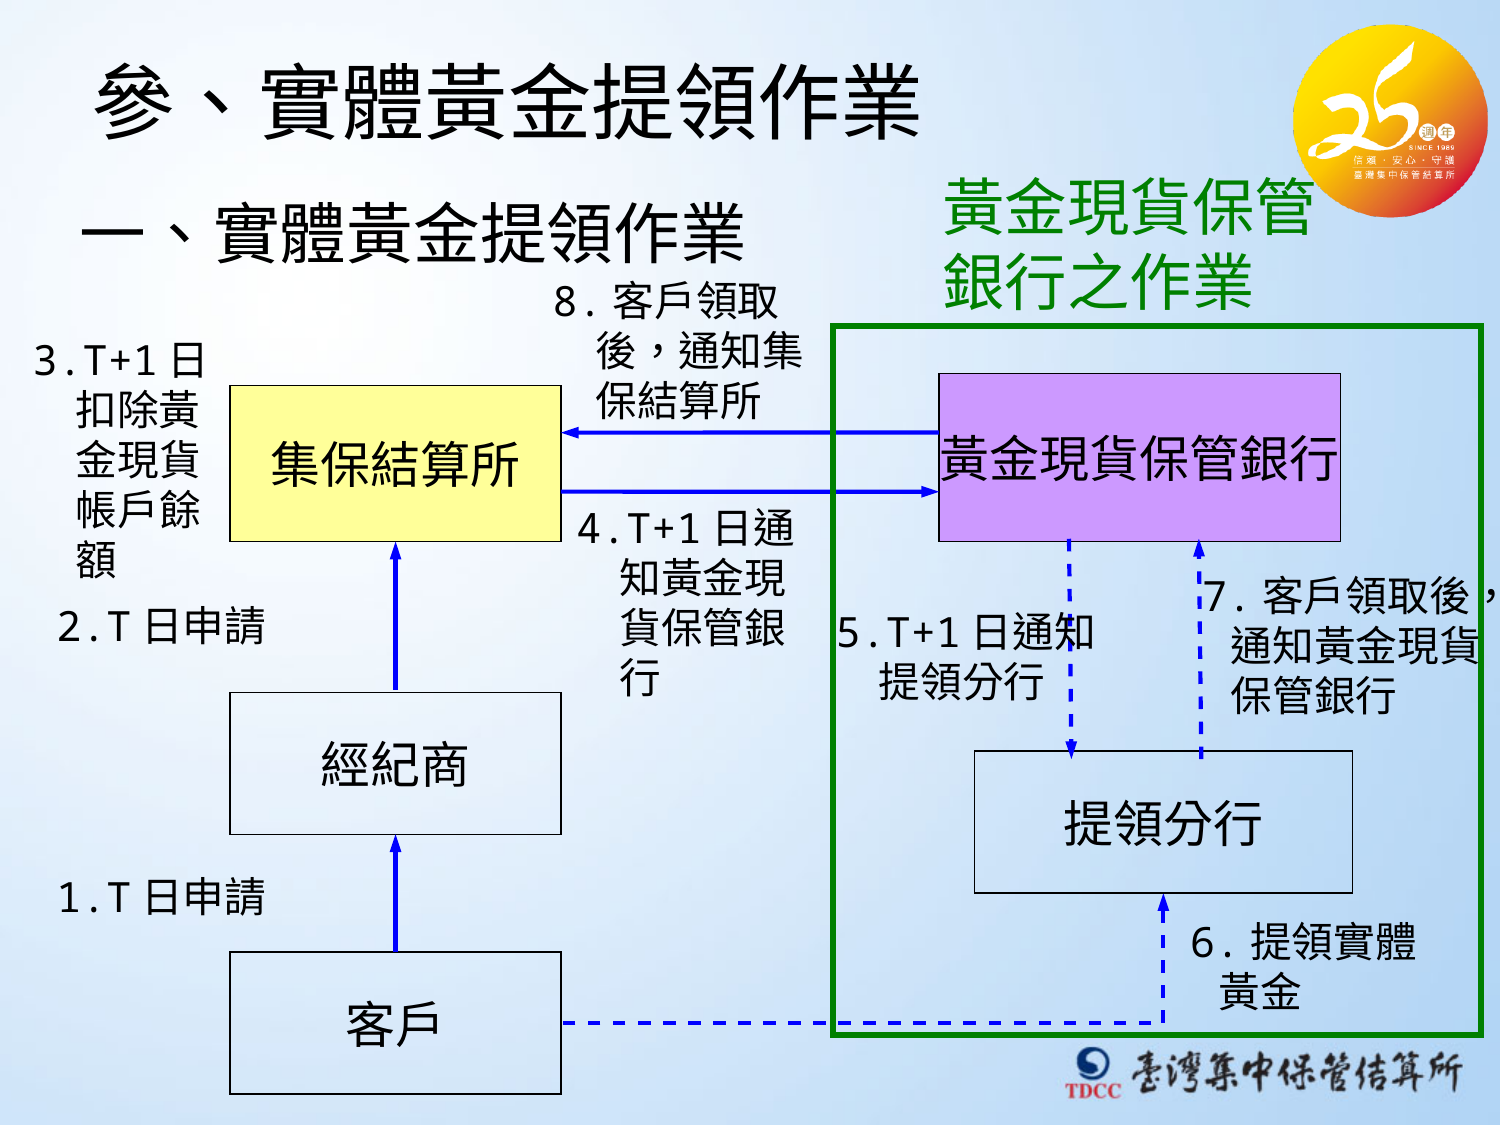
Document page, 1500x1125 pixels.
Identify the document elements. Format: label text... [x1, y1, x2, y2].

text_box 8.客戶領取後，通知集保結算所 [537, 267, 833, 433]
text_box 6.提領實體黃金 [1175, 908, 1459, 1024]
text_box 5.T+1日通知提領分行 [836, 597, 1117, 714]
text_box 5.T+1日通知提領分行 [820, 597, 830, 714]
text_box 黃金現貨保管銀行 [939, 373, 1341, 541]
title 參、實體黃金提領作業 [76, 42, 1427, 231]
text_box 黃金現貨保管銀行之作業 [927, 160, 1365, 327]
text_box 一、實體黃金提領作業 [64, 184, 869, 280]
text_box 1.T日申請 [41, 863, 314, 929]
text_box 3.T+1日扣除黃金現貨帳戶餘額 [17, 326, 254, 542]
text_box 提領分行 [974, 751, 1352, 893]
text_box 7.客戶領取後，通知黃金現貨保管銀行 [1484, 562, 1500, 728]
text_box 4.T+1日通知黃金現貨保管銀行 [561, 494, 830, 660]
text_box 客戶 [230, 952, 561, 1094]
text_box 7.客戶領取後，通知黃金現貨保管銀行 [1187, 562, 1478, 728]
text_box 經紀商 [230, 692, 561, 834]
text_box 集保結算所 [254, 385, 561, 542]
text_box 2.T日申請 [41, 591, 314, 657]
